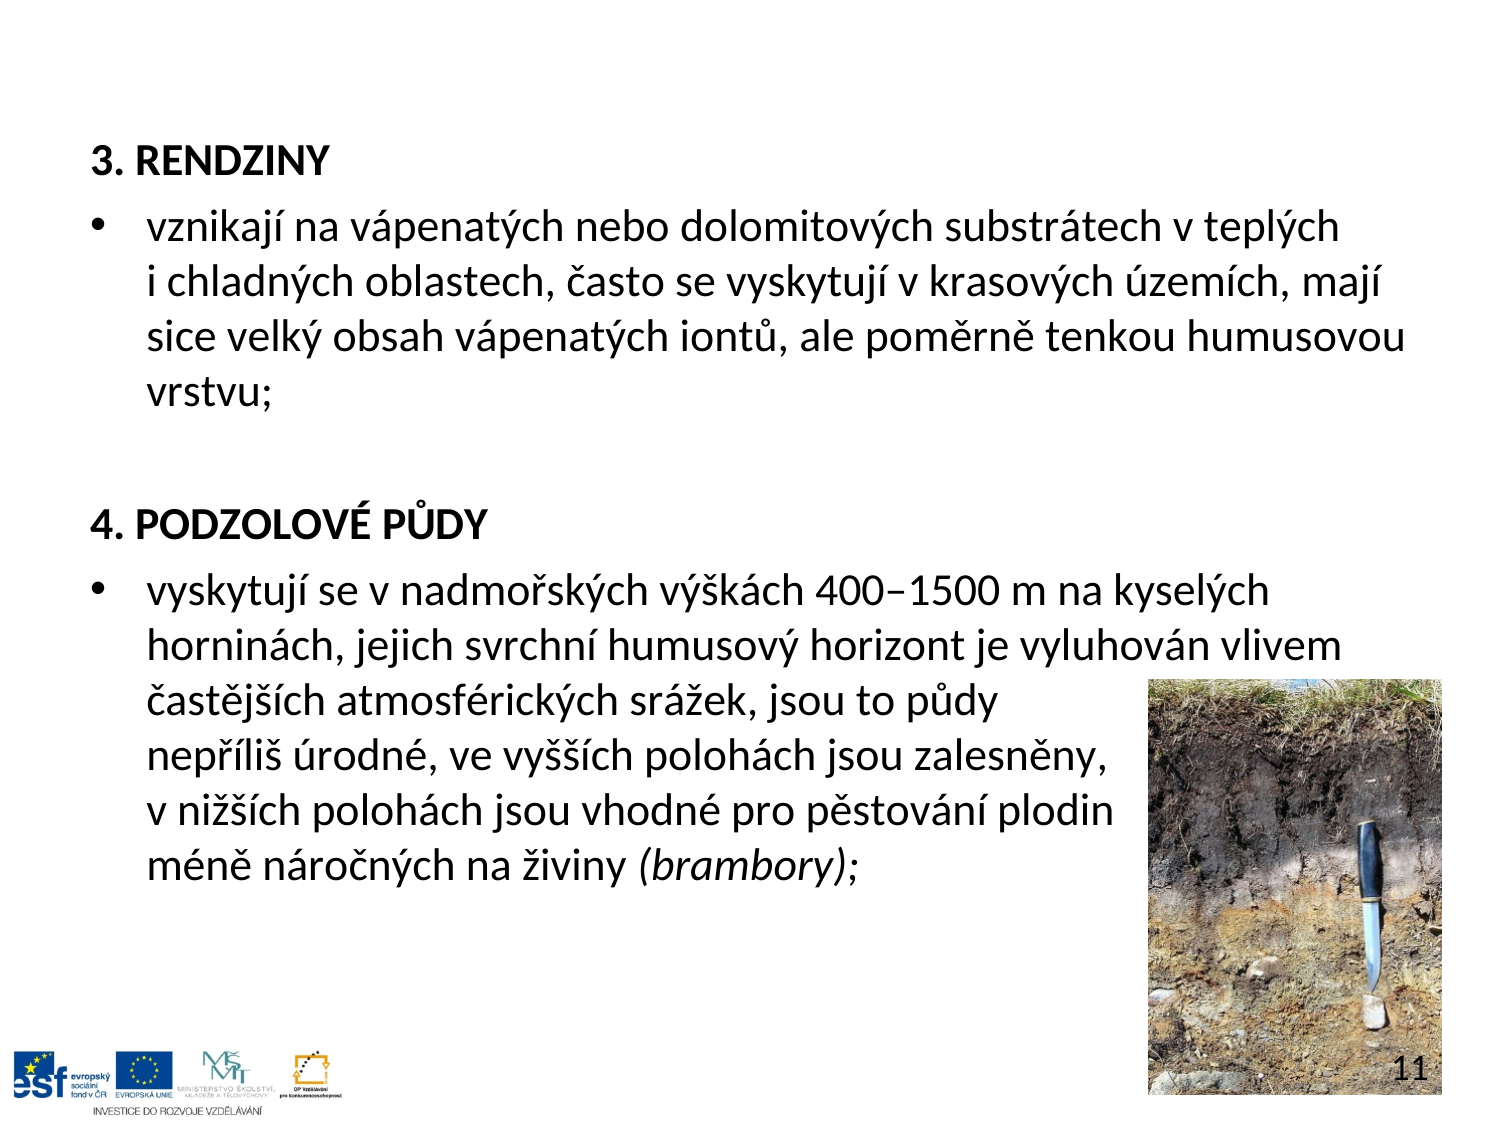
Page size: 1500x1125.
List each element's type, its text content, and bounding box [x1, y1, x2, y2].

list 3. RENDZINY vznikají na vápenatých nebo dolomitových substrátech v teplých i chladných oblastech, často se vyskytují v krasových územích, mají sice velký obsah vápenatých iontů, ale poměrně tenkou humusovou vrstvu; 4. PODZOLOVÉ PŮDY vyskytují se v nadmořských výškách 400–1500 m na kyselých horninách, jejich svrchní humusový horizont je vyluhován vlivem častějších atmosférických srážek, jsou to půdy nepříliš úrodné, ve vyšších polohách jsou zalesněny, v nižších polohách jsou vhodné pro pěstování plodin méně náročných na živiny (brambory); [75, 121, 1426, 1097]
picture [1148, 679, 1442, 1095]
picture [0, 1035, 351, 1125]
text_box 11 [1376, 1034, 1463, 1096]
